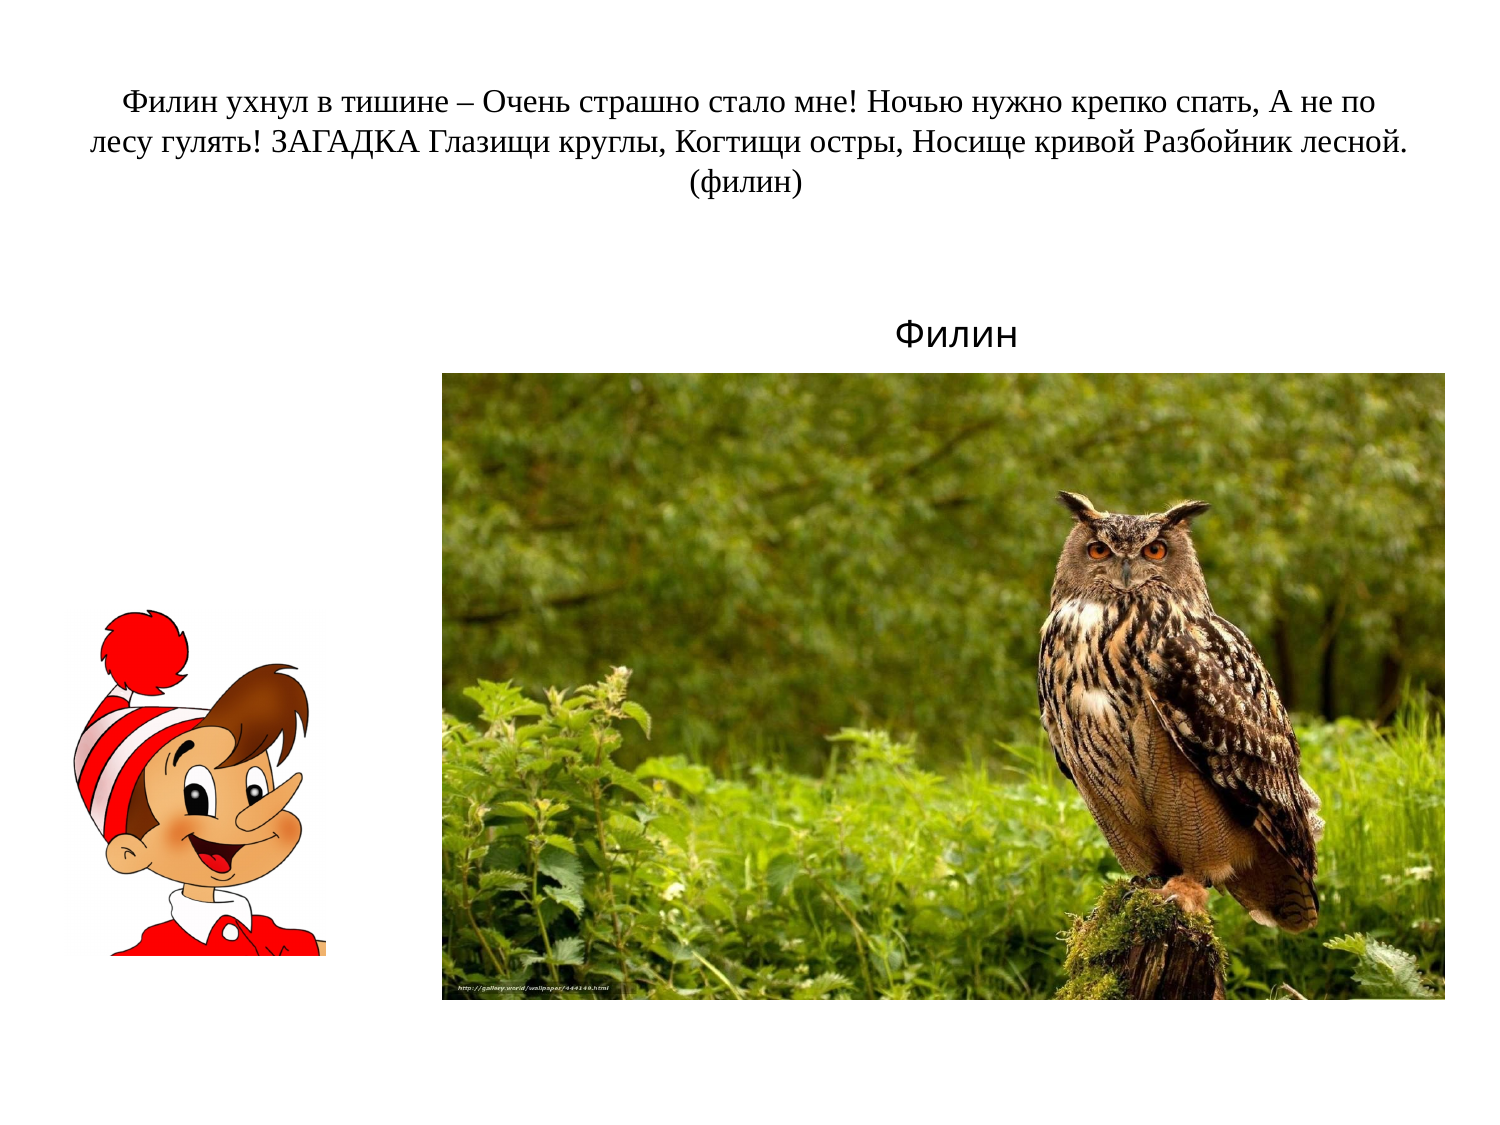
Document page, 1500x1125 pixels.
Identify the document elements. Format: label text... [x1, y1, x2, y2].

text_box Филин [880, 303, 1034, 363]
title Филин ухнул в тишине – Очень страшно стало мне! Ночью нужно крепко спать, А не по лесу гулять! ЗАГАДКА Глазищи круглы, Когтищи остры, Носище кривой Разбойник лесной. (филин) [75, 45, 1426, 233]
picture [442, 373, 1445, 1000]
picture [64, 609, 326, 956]
